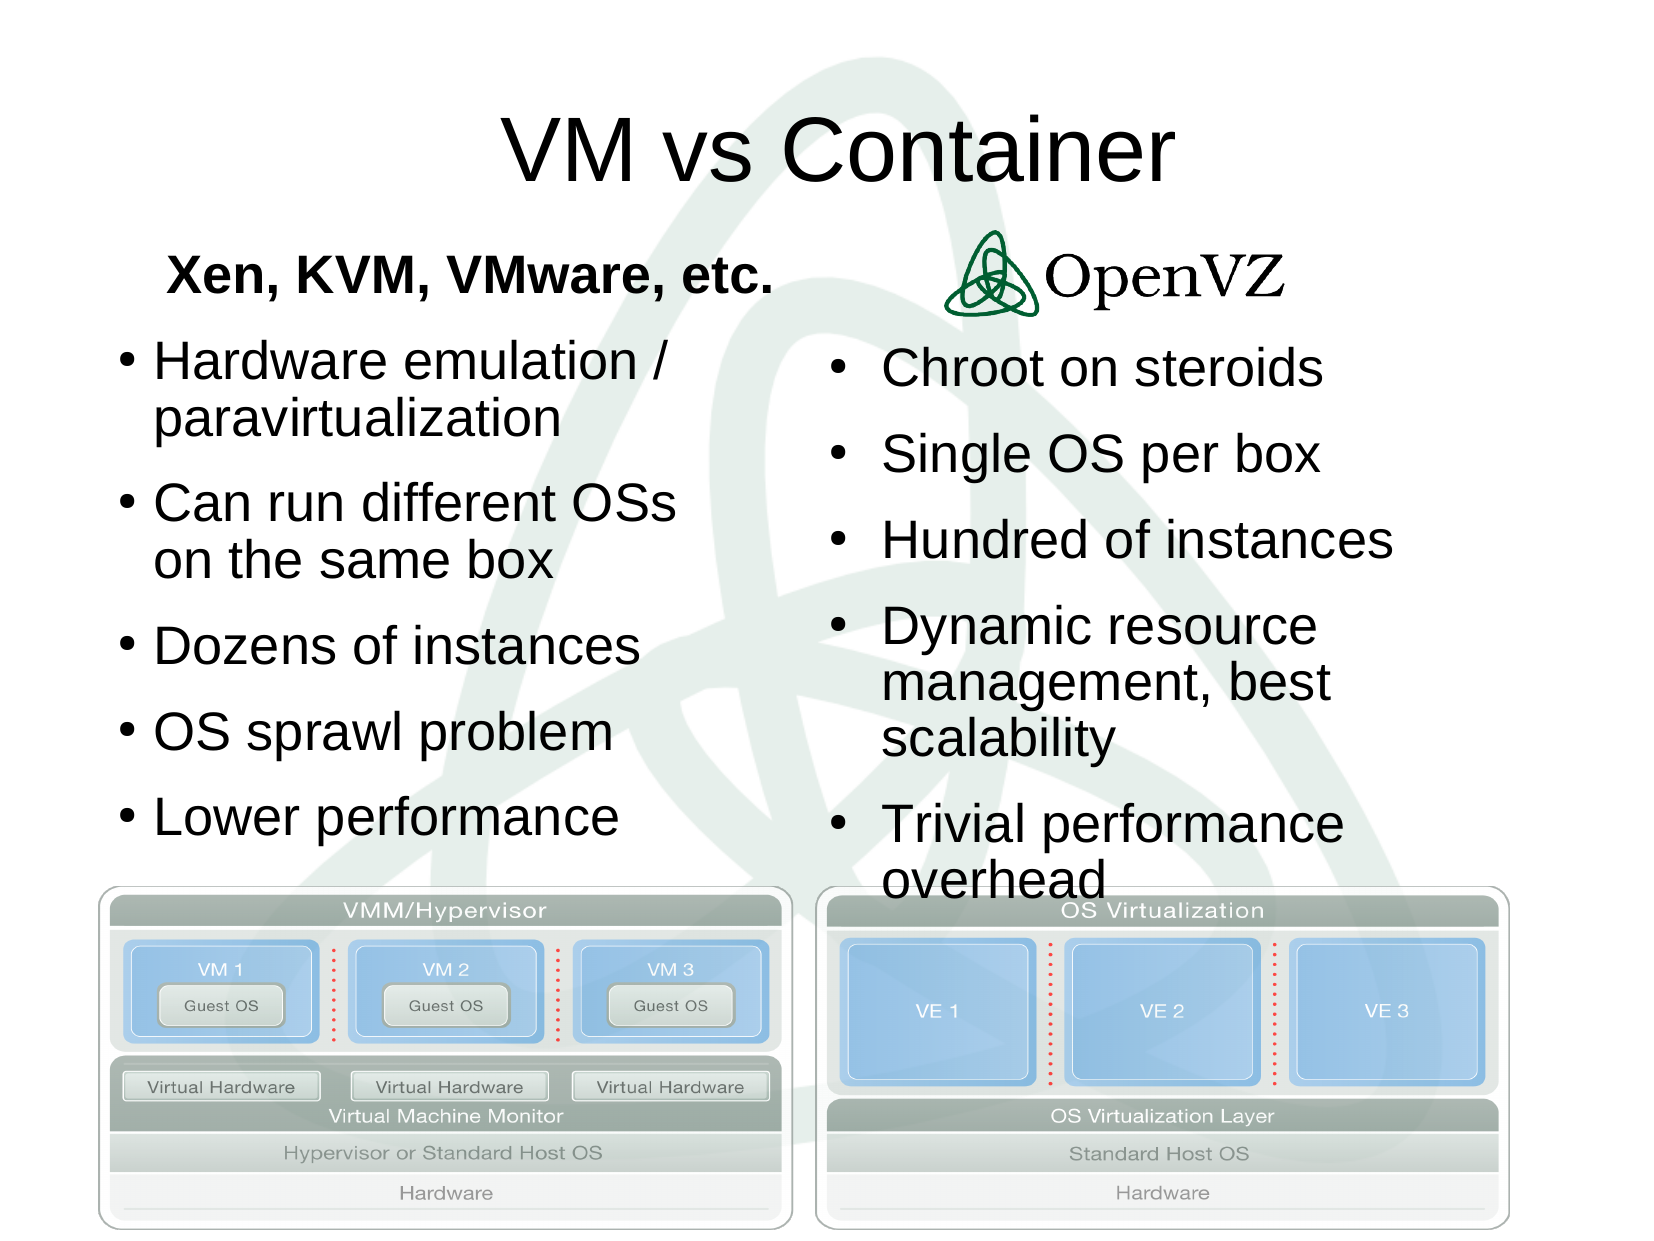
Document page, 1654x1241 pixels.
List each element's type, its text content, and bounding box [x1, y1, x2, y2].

list Chroot on steroids Single OS per box Hundred of instances Dynamic resource management, best scalability Trivial performance overhead [811, 251, 1538, 1070]
list Xen, KVM, VMware, etc. Hardware emulation / paravirtualization Can run different OSs on the same box Dozens of instances OS sprawl problem Lower performance [82, 248, 824, 1068]
picture [0, 0, 1654, 1241]
title VM vs Container [82, 49, 1571, 257]
